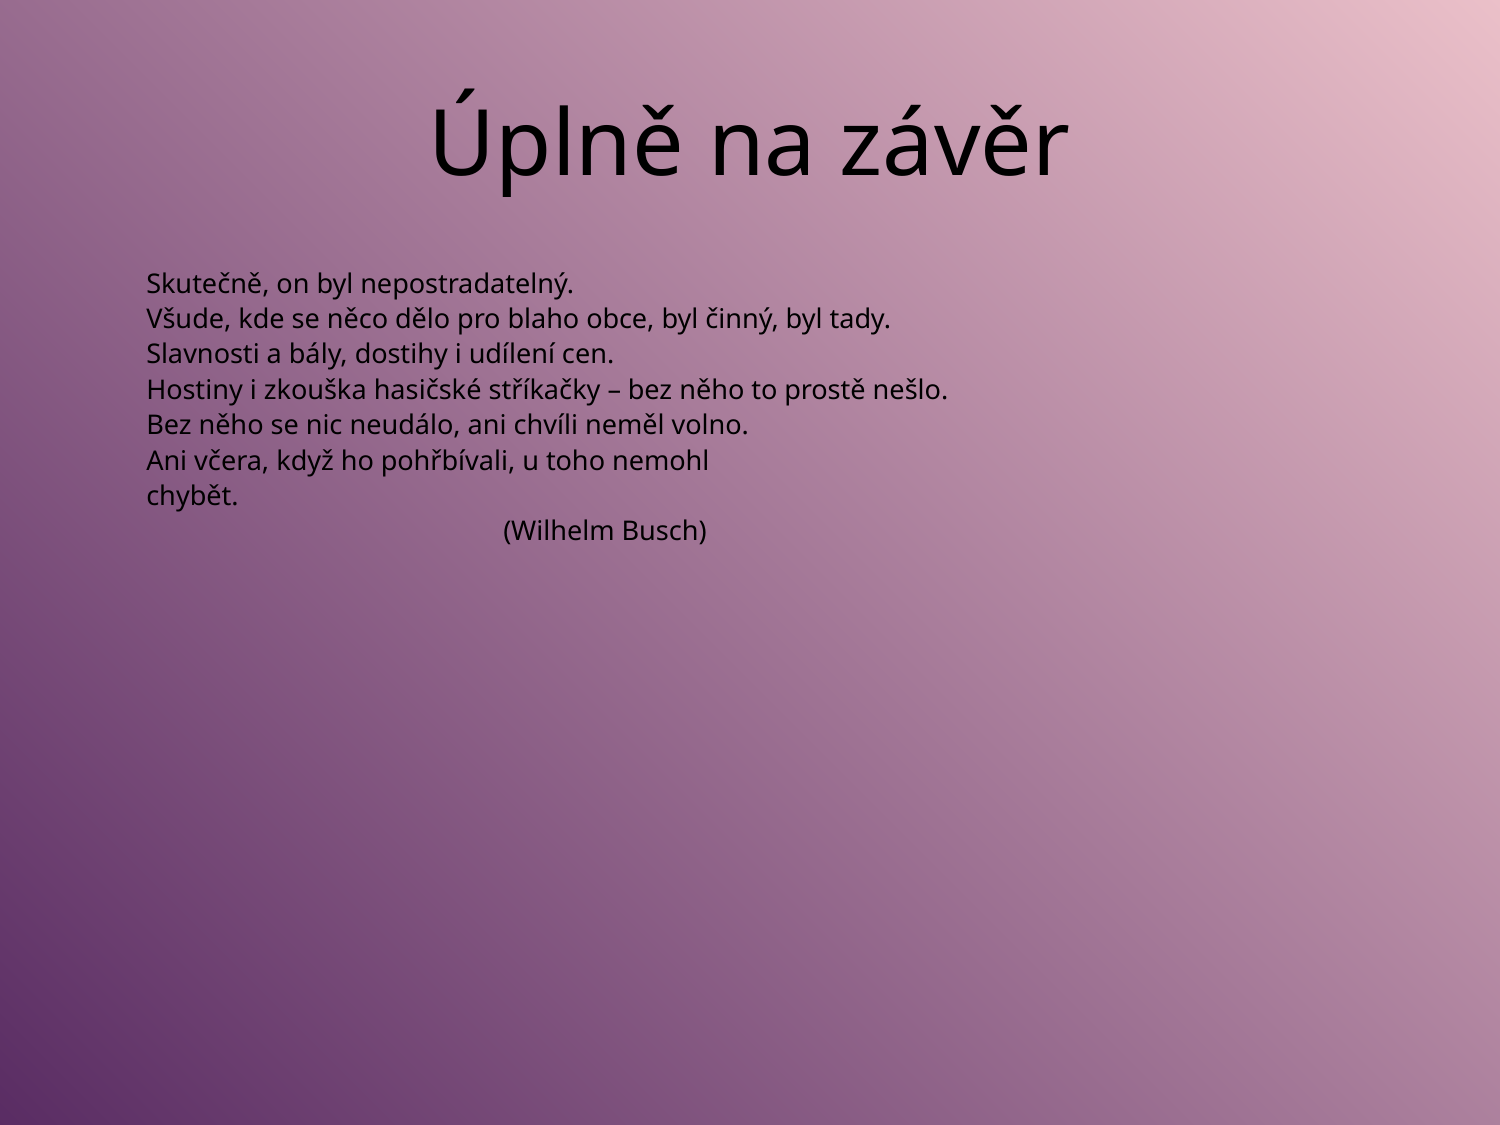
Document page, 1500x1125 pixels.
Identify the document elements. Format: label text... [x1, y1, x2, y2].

title Úplně na závěr [75, 45, 1426, 233]
list Skutečně, on byl nepostradatelný. Všude, kde se něco dělo pro blaho obce, byl činný, byl tady. Slavnosti a bály, dostihy i udílení cen. Hostiny i zkouška hasičské stříkačky – bez něho to prostě nešlo. Bez něho se nic neudálo, ani chvíli neměl volno. Ani včera, když ho pohřbívali, u toho nemohl chybět. (Wilhelm Busch) [75, 262, 1426, 1005]
